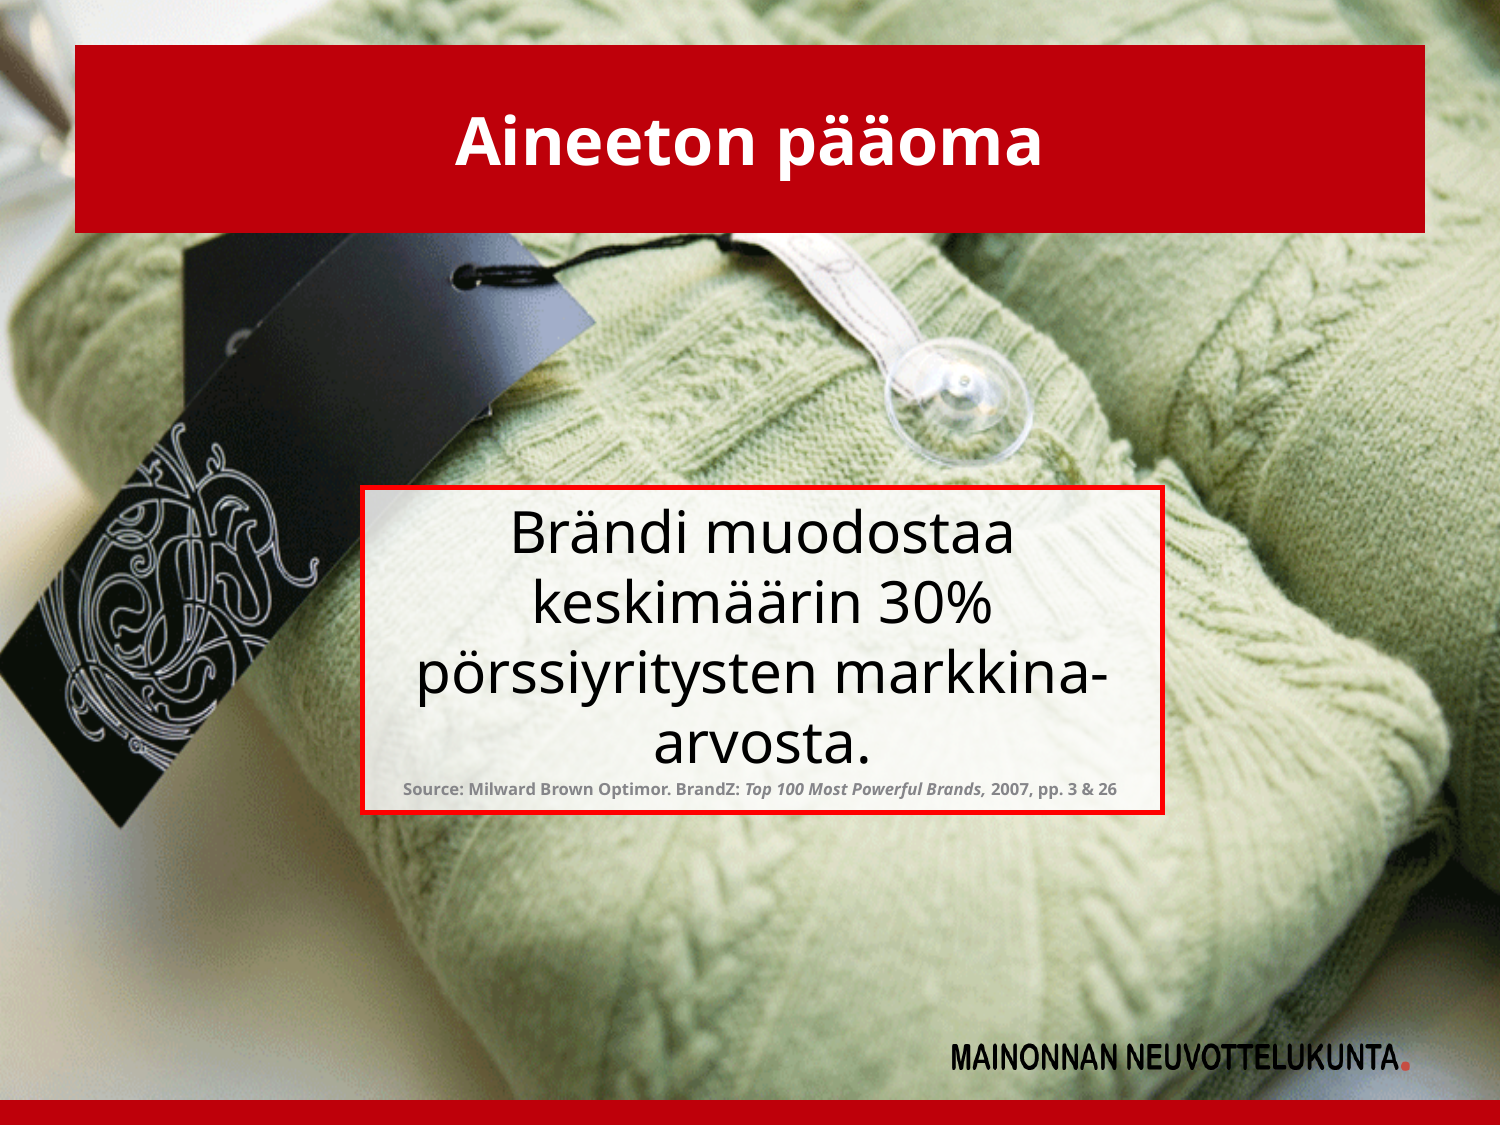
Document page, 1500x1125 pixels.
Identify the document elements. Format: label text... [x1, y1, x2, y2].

text_box Aineeton pääoma [75, 45, 1425, 233]
text_box Brändi muodostaa keskimäärin 30% pörssiyritysten markkina-arvosta. Source: Milward Brown Optimor. BrandZ: Top 100 Most Powerful Brands, 2007, pp. 3 & 26 [362, 487, 1163, 813]
picture [0, 0, 1500, 1101]
